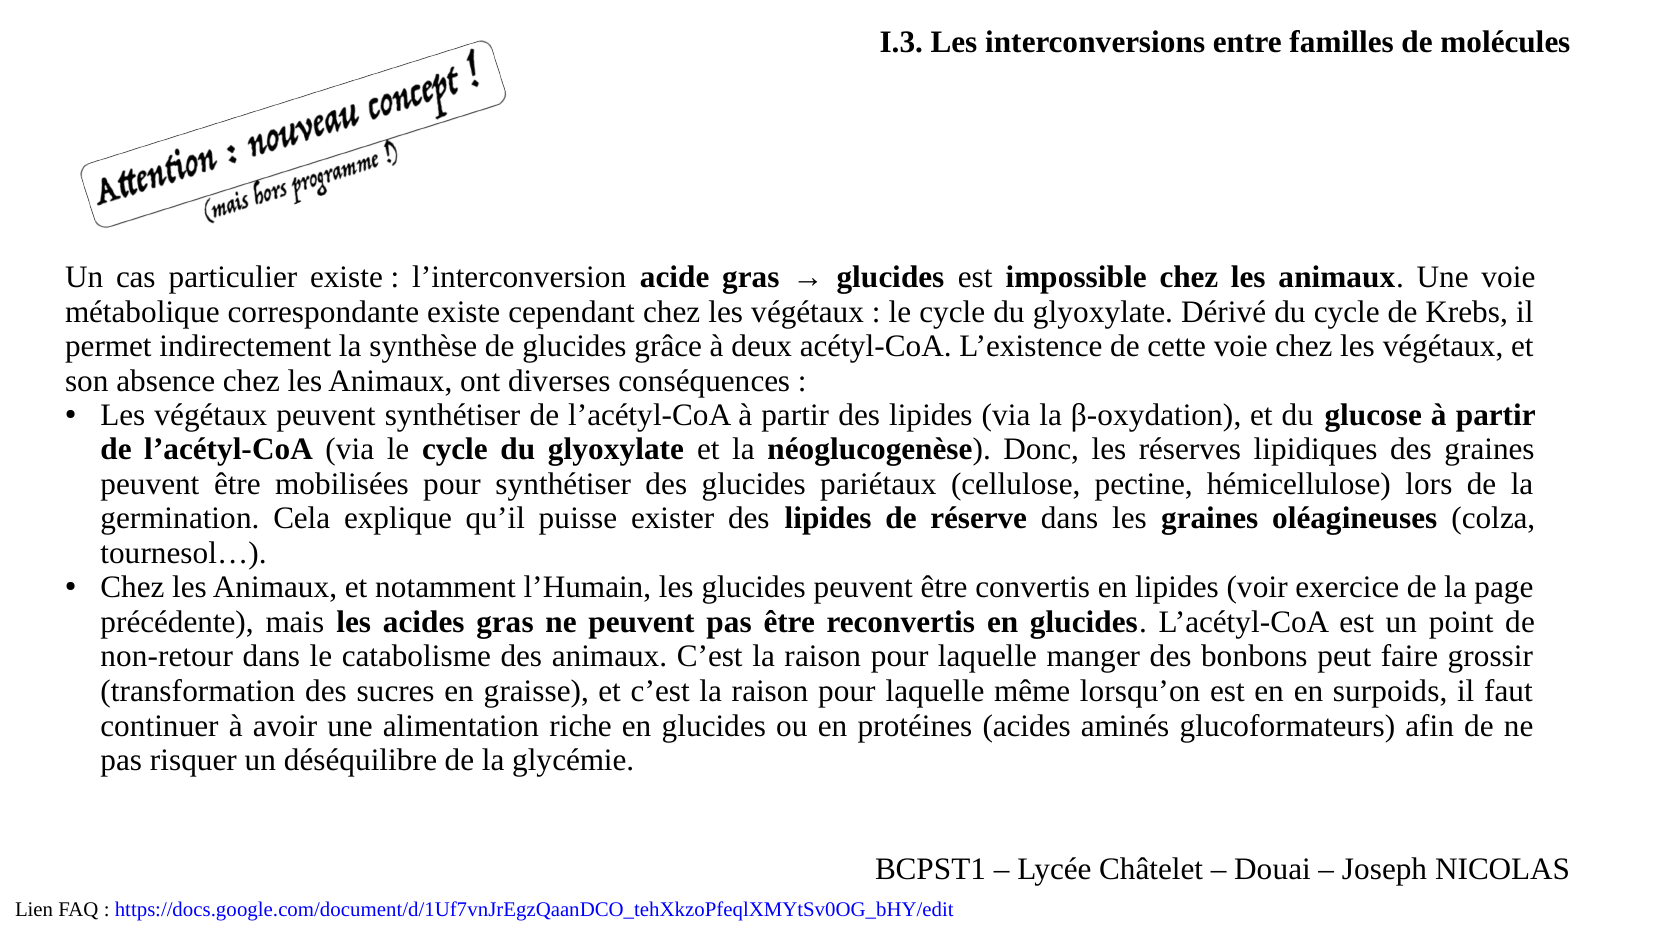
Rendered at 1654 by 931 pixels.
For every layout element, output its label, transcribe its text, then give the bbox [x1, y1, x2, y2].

text_box BCPST1 – Lycée Châtelet – Douai – Joseph NICOLAS [1536, 832, 1571, 905]
text_box Un cas particulier existe : l’interconversion acide gras → glucides est impossible chez les animaux. Une voie métabolique correspondante existe cependant chez les végétaux : le cycle du glyoxylate. Dérivé du cycle de Krebs, il permet indirectement la synthèse de glucides grâce à deux acétyl-CoA. L’existence de cette voie chez les végétaux, et son absence chez les Animaux, ont diverses conséquences : Les végétaux peuvent synthétiser de l’acétyl-CoA à partir des lipides (via la β-oxydation), et du glucose à partir de l’acétyl-CoA (via le cycle du glyoxylate et la néoglucogenèse). Donc, les réserves lipidiques des graines peuvent être mobilisées pour synthétiser des glucides pariétaux (cellulose, pectine, hémicellulose) lors de la germination. Cela explique qu’il puisse exister des lipides de réserve dans les graines oléagineuses (colza, tournesol…). Chez les Animaux, et notamment l’Humain, les glucides peuvent être convertis en lipides (voir exercice de la page précédente), mais les acides gras ne peuvent pas être reconvertis en glucides. L’acétyl-CoA est un point de non-retour dans le catabolisme des animaux. C’est la raison pour laquelle manger des bonbons peut faire grossir (transformation des sucres en graisse), et c’est la raison pour laquelle même lorsqu’on est en en surpoids, il faut continuer à avoir une alimentation riche en glucides ou en protéines (acides aminés glucoformateurs) afin de ne pas risquer un déséquilibre de la glycémie. [64, 259, 1536, 910]
picture [77, 37, 519, 263]
text_box Lien FAQ : https://docs.google.com/document/d/1Uf7vnJrEgzQaanDCO_tehXkzoPfeqlXMYtSv0OG_bHY/edit [0, 897, 993, 931]
text_box I.3. Les interconversions entre familles de molécules [201, 5, 1572, 78]
